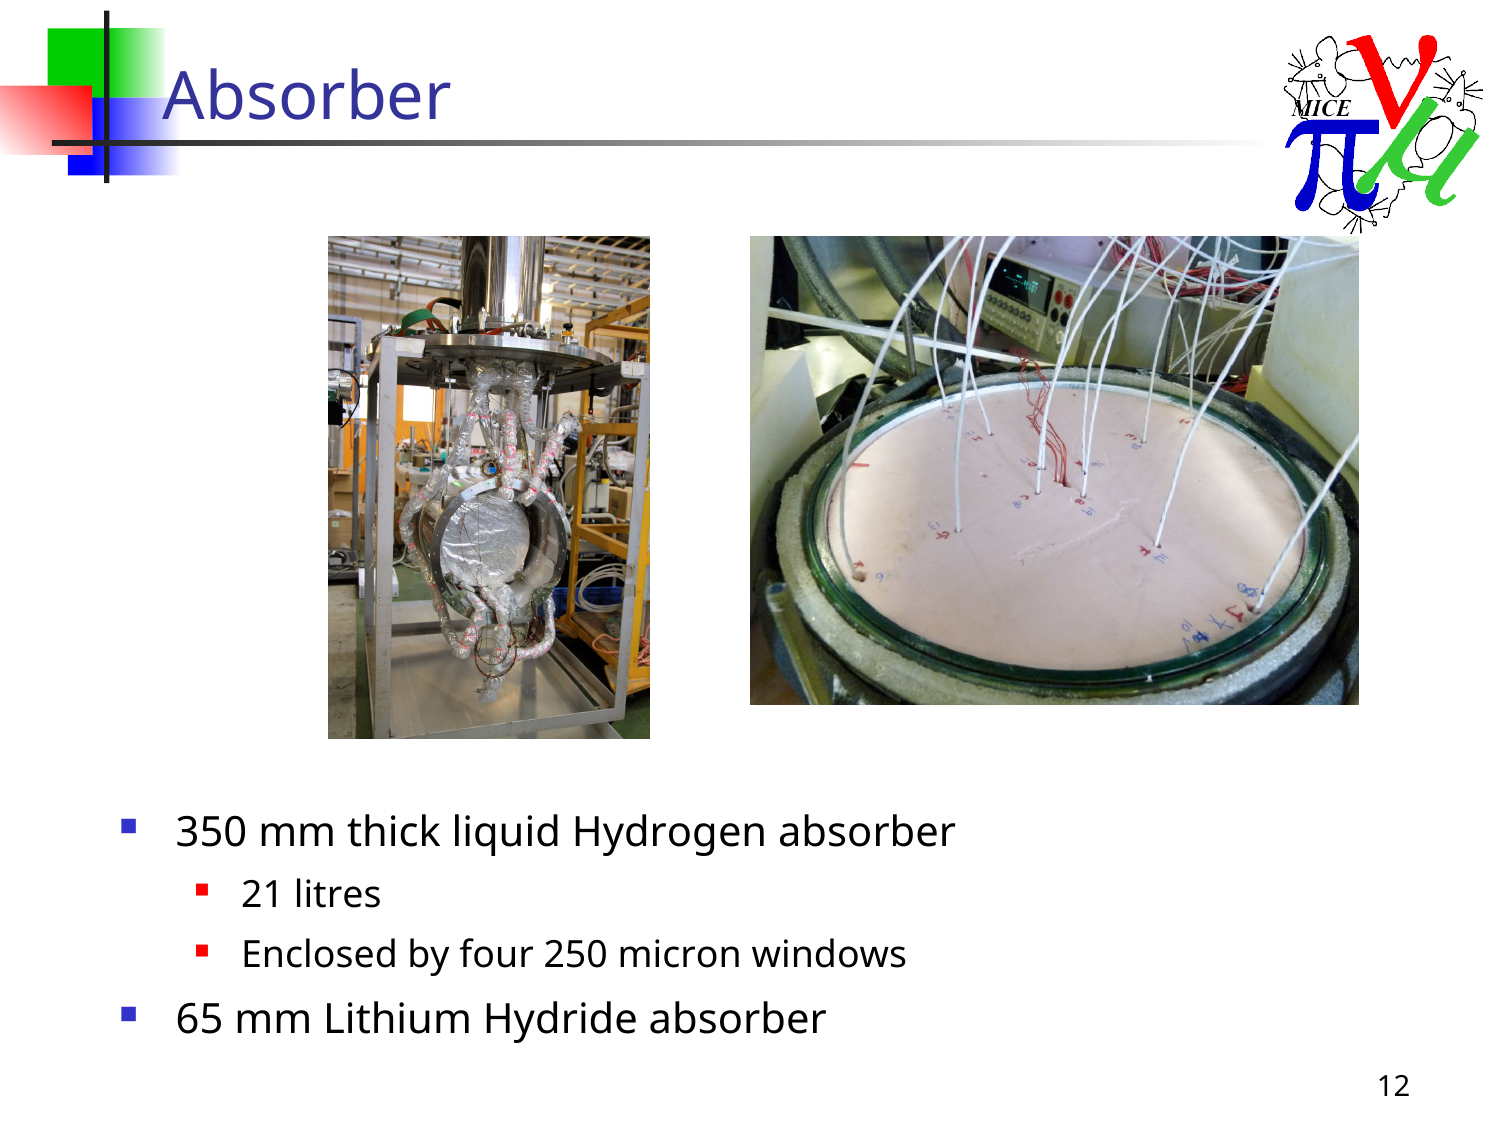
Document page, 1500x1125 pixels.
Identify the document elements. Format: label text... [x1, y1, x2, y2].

list 350 mm thick liquid Hydrogen absorber 21 litres Enclosed by four 250 micron windows 65 mm Lithium Hydride absorber [104, 793, 1477, 1125]
title Absorber [162, 0, 1441, 188]
picture [750, 5, 1500, 705]
picture [328, 236, 650, 739]
